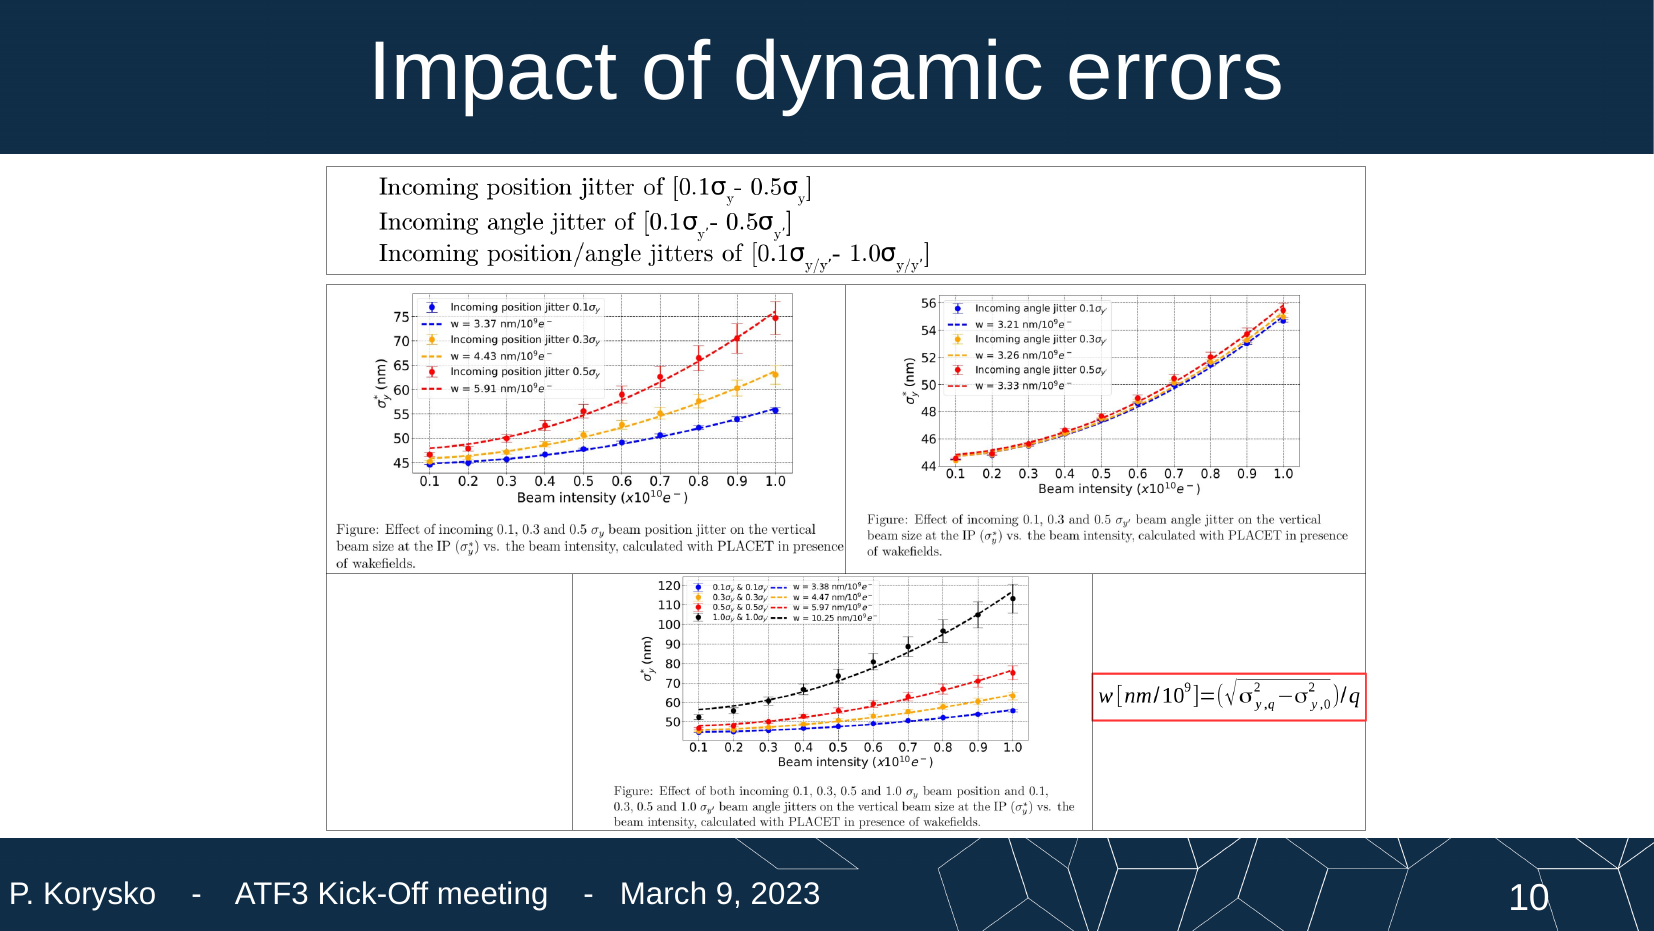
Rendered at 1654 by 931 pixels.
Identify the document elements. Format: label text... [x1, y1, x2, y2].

picture [0, 0, 1654, 154]
picture [301, 159, 1388, 832]
picture [0, 838, 1654, 931]
text_box P. Korysko - ATF3 Kick-Off meeting - March 9, 2023 [0, 868, 957, 931]
text_box <number> [1493, 868, 1654, 931]
